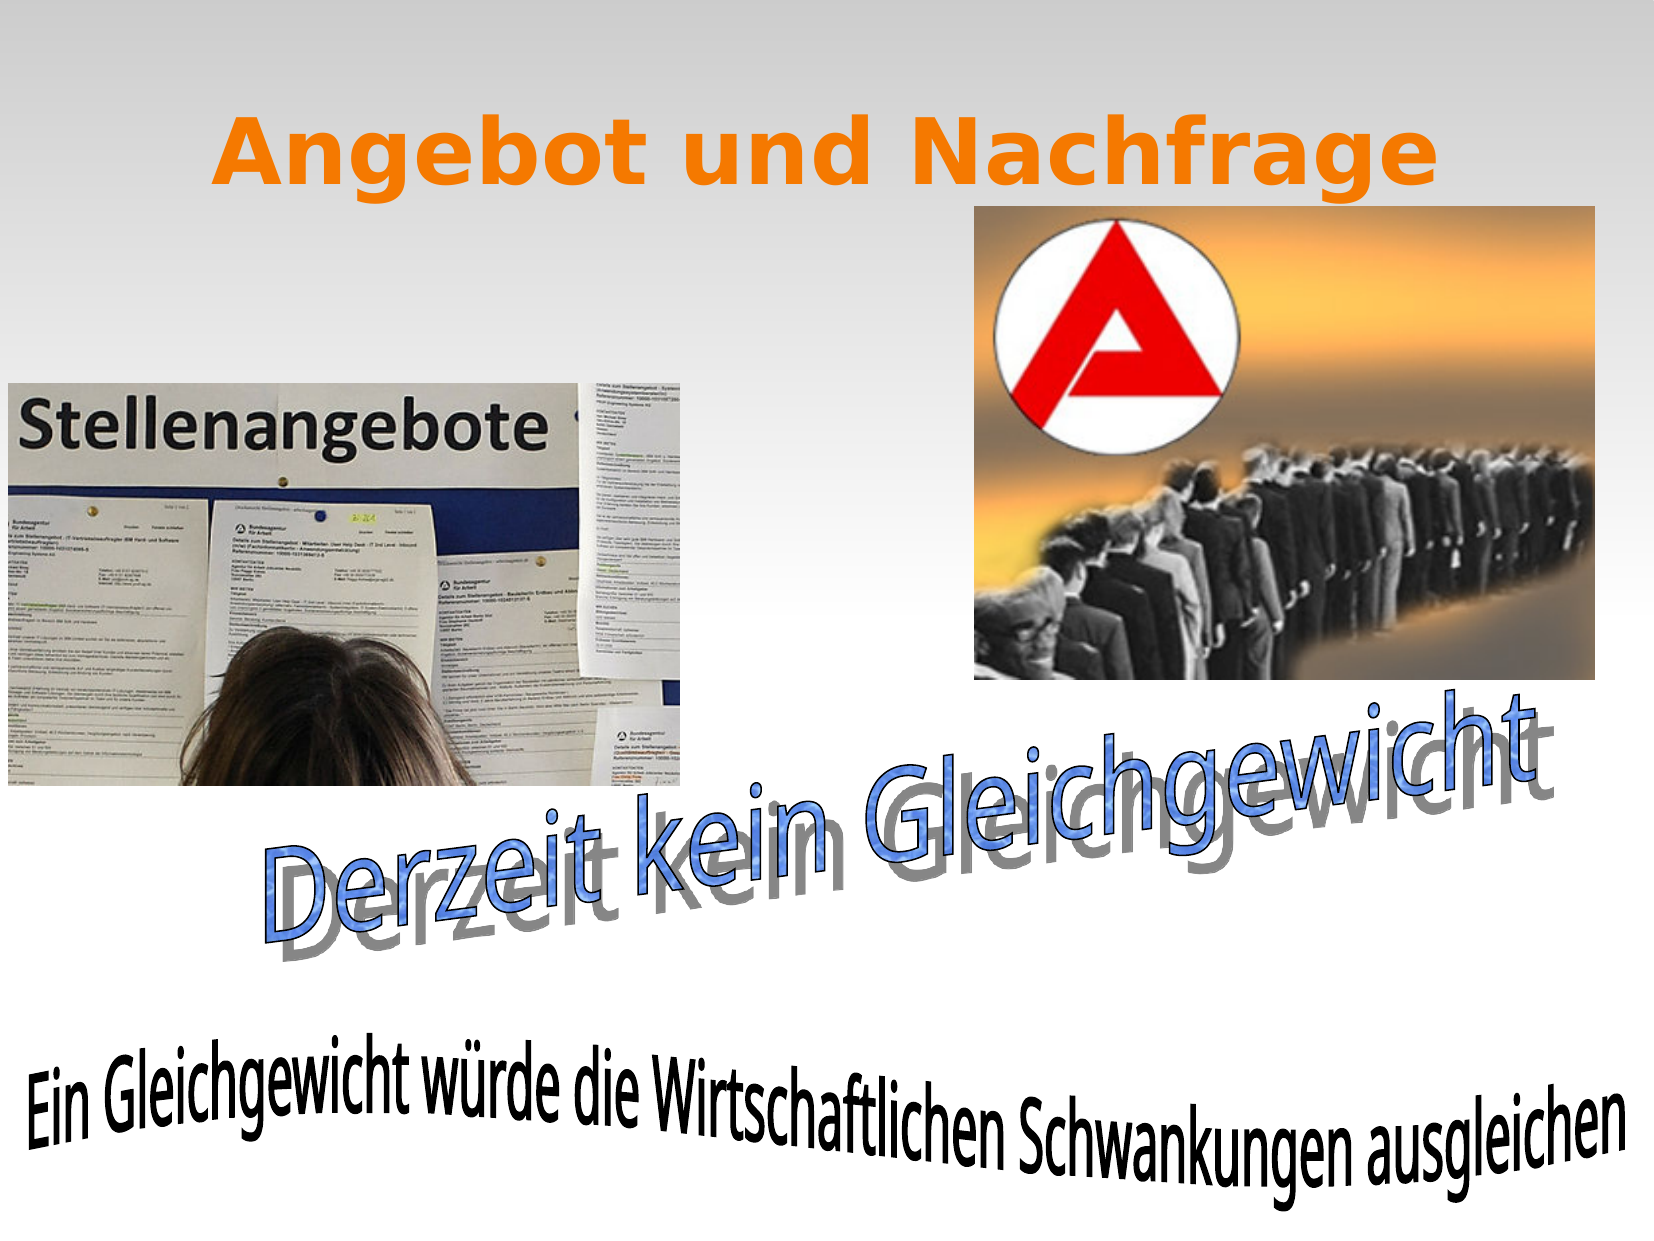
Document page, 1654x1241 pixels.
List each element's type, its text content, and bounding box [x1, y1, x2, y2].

text_box Derzeit kein Gleichgewicht [943, 754, 953, 856]
text_box Derzeit kein Gleichgewicht [1165, 749, 1215, 856]
text_box Ein Gleichgewicht würde die Wirtschaftlichen Schwankungen ausgleichen [212, 1039, 235, 1120]
text_box Derzeit kein Gleichgewicht [1445, 689, 1492, 791]
text_box Ein Gleichgewicht würde die Wirtschaftlichen Schwankungen ausgleichen [652, 1055, 695, 1134]
text_box Derzeit kein Gleichgewicht [690, 813, 738, 887]
text_box Derzeit kein Gleichgewicht [566, 815, 601, 903]
text_box Ein Gleichgewicht würde die Wirtschaftlichen Schwankungen ausgleichen [508, 1040, 531, 1120]
text_box Derzeit kein Gleichgewicht [1392, 722, 1434, 796]
picture [8, 383, 680, 786]
text_box Ein Gleichgewicht würde die Wirtschaftlichen Schwankungen ausgleichen [1548, 1084, 1570, 1165]
text_box Ein Gleichgewicht würde die Wirtschaftlichen Schwankungen ausgleichen [575, 1045, 598, 1125]
text_box Ein Gleichgewicht würde die Wirtschaftlichen Schwankungen ausgleichen [29, 1071, 48, 1150]
text_box Derzeit kein Gleichgewicht [1369, 728, 1379, 801]
text_box Derzeit kein Gleichgewicht [1104, 733, 1152, 835]
text_box Derzeit kein Gleichgewicht [547, 834, 557, 907]
text_box Derzeit kein Gleichgewicht [435, 845, 477, 921]
text_box Derzeit kein Gleichgewicht [265, 845, 325, 943]
text_box Ein Gleichgewicht würde die Wirtschaftlichen Schwankungen ausgleichen [1070, 1096, 1092, 1177]
text_box Ein Gleichgewicht würde die Wirtschaftlichen Schwankungen ausgleichen [1020, 1097, 1042, 1174]
picture [974, 206, 1595, 680]
text_box Derzeit kein Gleichgewicht [751, 808, 761, 881]
text_box Derzeit kein Gleichgewicht [777, 801, 825, 877]
text_box Derzeit kein Gleichgewicht [866, 764, 928, 863]
text_box Ein Gleichgewicht würde die Wirtschaftlichen Schwankungen ausgleichen [240, 1059, 263, 1141]
text_box Derzeit kein Gleichgewicht [638, 793, 684, 895]
text_box Ein Gleichgewicht würde die Wirtschaftlichen Schwankungen ausgleichen [926, 1081, 948, 1163]
text_box Ein Gleichgewicht würde die Wirtschaftlichen Schwankungen ausgleichen [1272, 1129, 1295, 1211]
text_box Derzeit kein Gleichgewicht [1502, 694, 1536, 782]
text_box Derzeit kein Gleichgewicht [967, 777, 1015, 851]
text_box Derzeit kein Gleichgewicht [486, 839, 534, 913]
text_box Ein Gleichgewicht würde die Wirtschaftlichen Schwankungen ausgleichen [367, 1033, 389, 1113]
text_box Ein Gleichgewicht würde die Wirtschaftlichen Schwankungen ausgleichen [792, 1066, 814, 1148]
text_box Derzeit kein Gleichgewicht [1228, 743, 1277, 817]
text_box Derzeit kein Gleichgewicht [336, 858, 385, 932]
text_box Derzeit kein Gleichgewicht [1052, 766, 1093, 840]
text_box Ein Gleichgewicht würde die Wirtschaftlichen Schwankungen ausgleichen [422, 1057, 458, 1115]
text_box Ein Gleichgewicht würde die Wirtschaftlichen Schwankungen ausgleichen [1191, 1104, 1212, 1185]
text_box Ein Gleichgewicht würde die Wirtschaftlichen Schwankungen ausgleichen [1446, 1120, 1469, 1203]
title Angebot und Nachfrage [82, 49, 1571, 257]
text_box Ein Gleichgewicht würde die Wirtschaftlichen Schwankungen ausgleichen [843, 1073, 875, 1156]
text_box Ein Gleichgewicht würde die Wirtschaftlichen Schwankungen ausgleichen [1095, 1121, 1132, 1179]
text_box Ein Gleichgewicht würde die Wirtschaftlichen Schwankungen ausgleichen [292, 1056, 329, 1114]
text_box Ein Gleichgewicht würde die Wirtschaftlichen Schwankungen ausgleichen [105, 1055, 133, 1133]
text_box Derzeit kein Gleichgewicht [1028, 772, 1038, 845]
text_box Derzeit kein Gleichgewicht [1280, 731, 1360, 810]
text_box Derzeit kein Gleichgewicht [398, 850, 431, 926]
